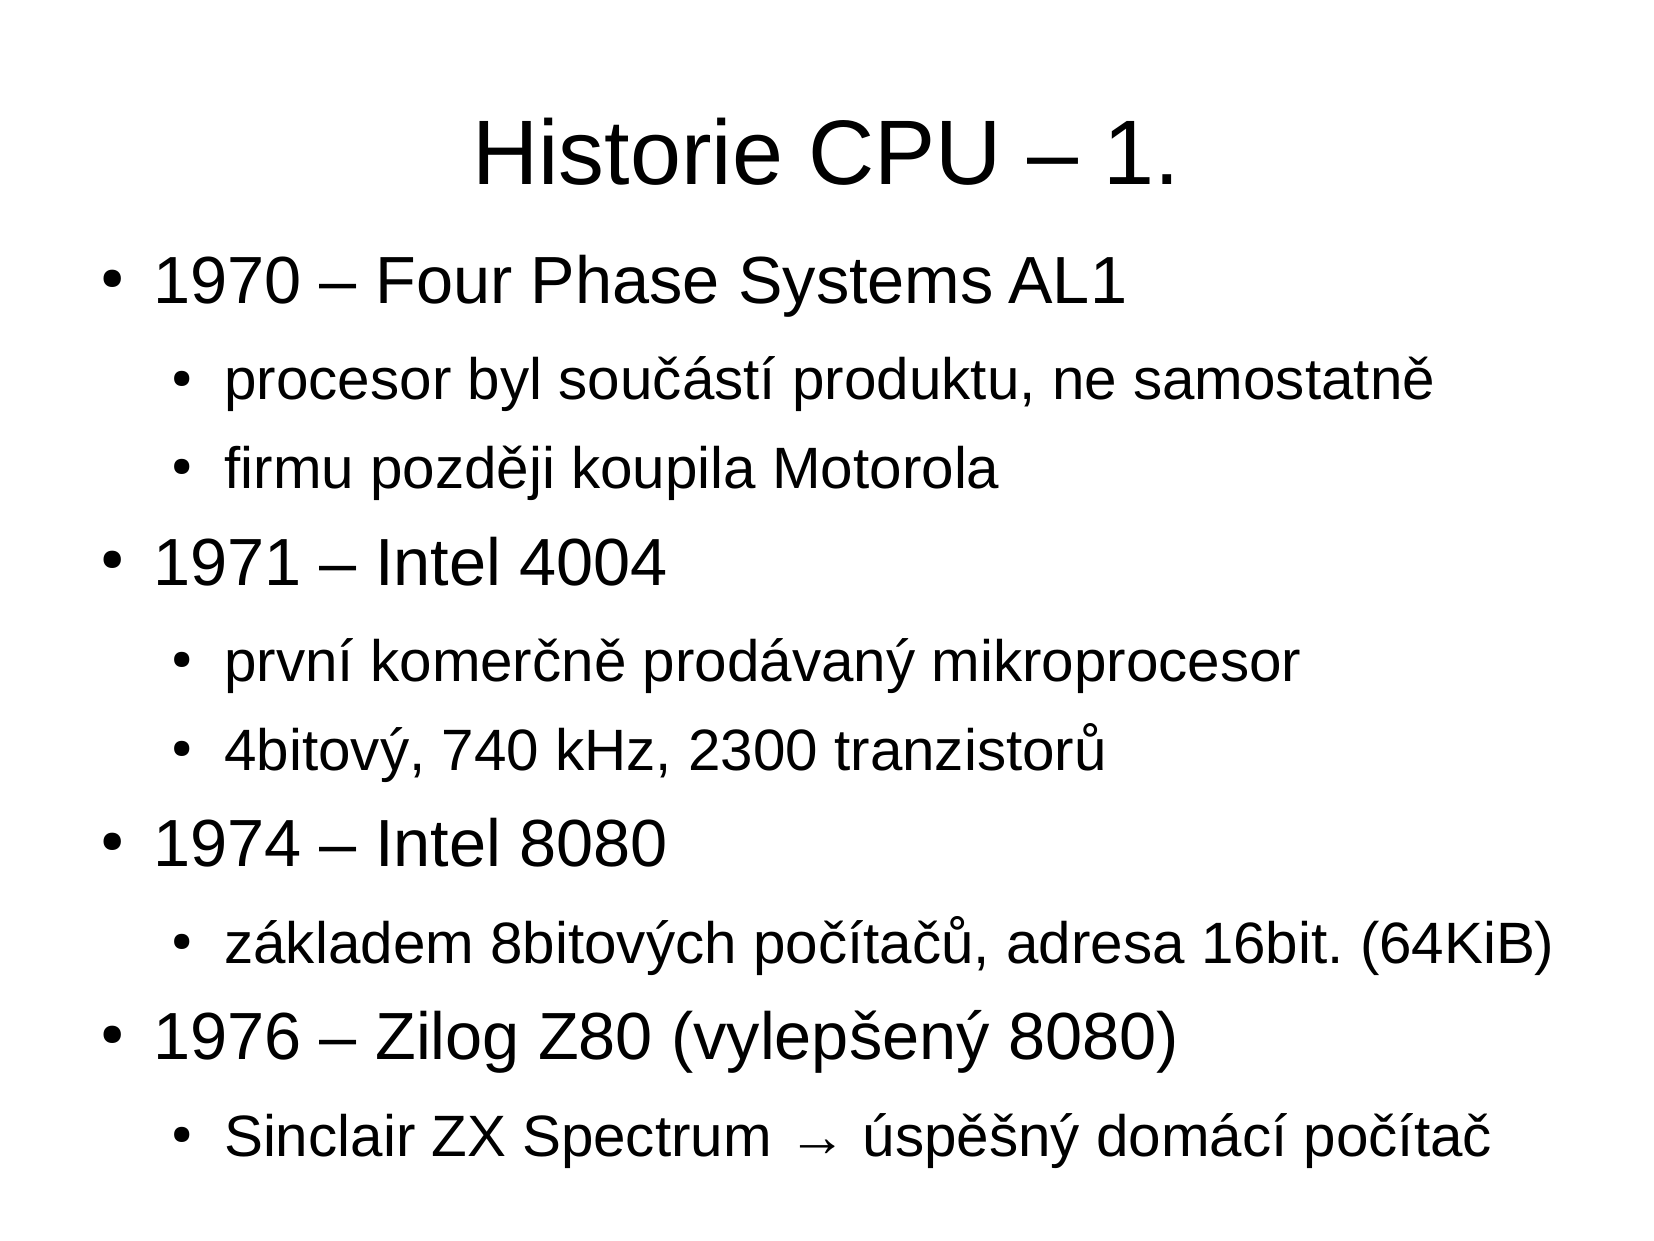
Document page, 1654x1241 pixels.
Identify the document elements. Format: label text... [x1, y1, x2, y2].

title Historie CPU – 1. [82, 56, 1571, 242]
list 1970 – Four Phase Systems AL1 procesor byl součástí produktu, ne samostatně firmu později koupila Motorola 1971 – Intel 4004 první komerčně prodávaný mikroprocesor 4bitový, 740 kHz, 2300 tranzistorů 1974 – Intel 8080 základem 8bitových počítačů, adresa 16bit. (64KiB) 1976 – Zilog Z80 (vylepšený 8080) Sinclair ZX Spectrum → úspěšný domácí počítač [82, 242, 1571, 1169]
